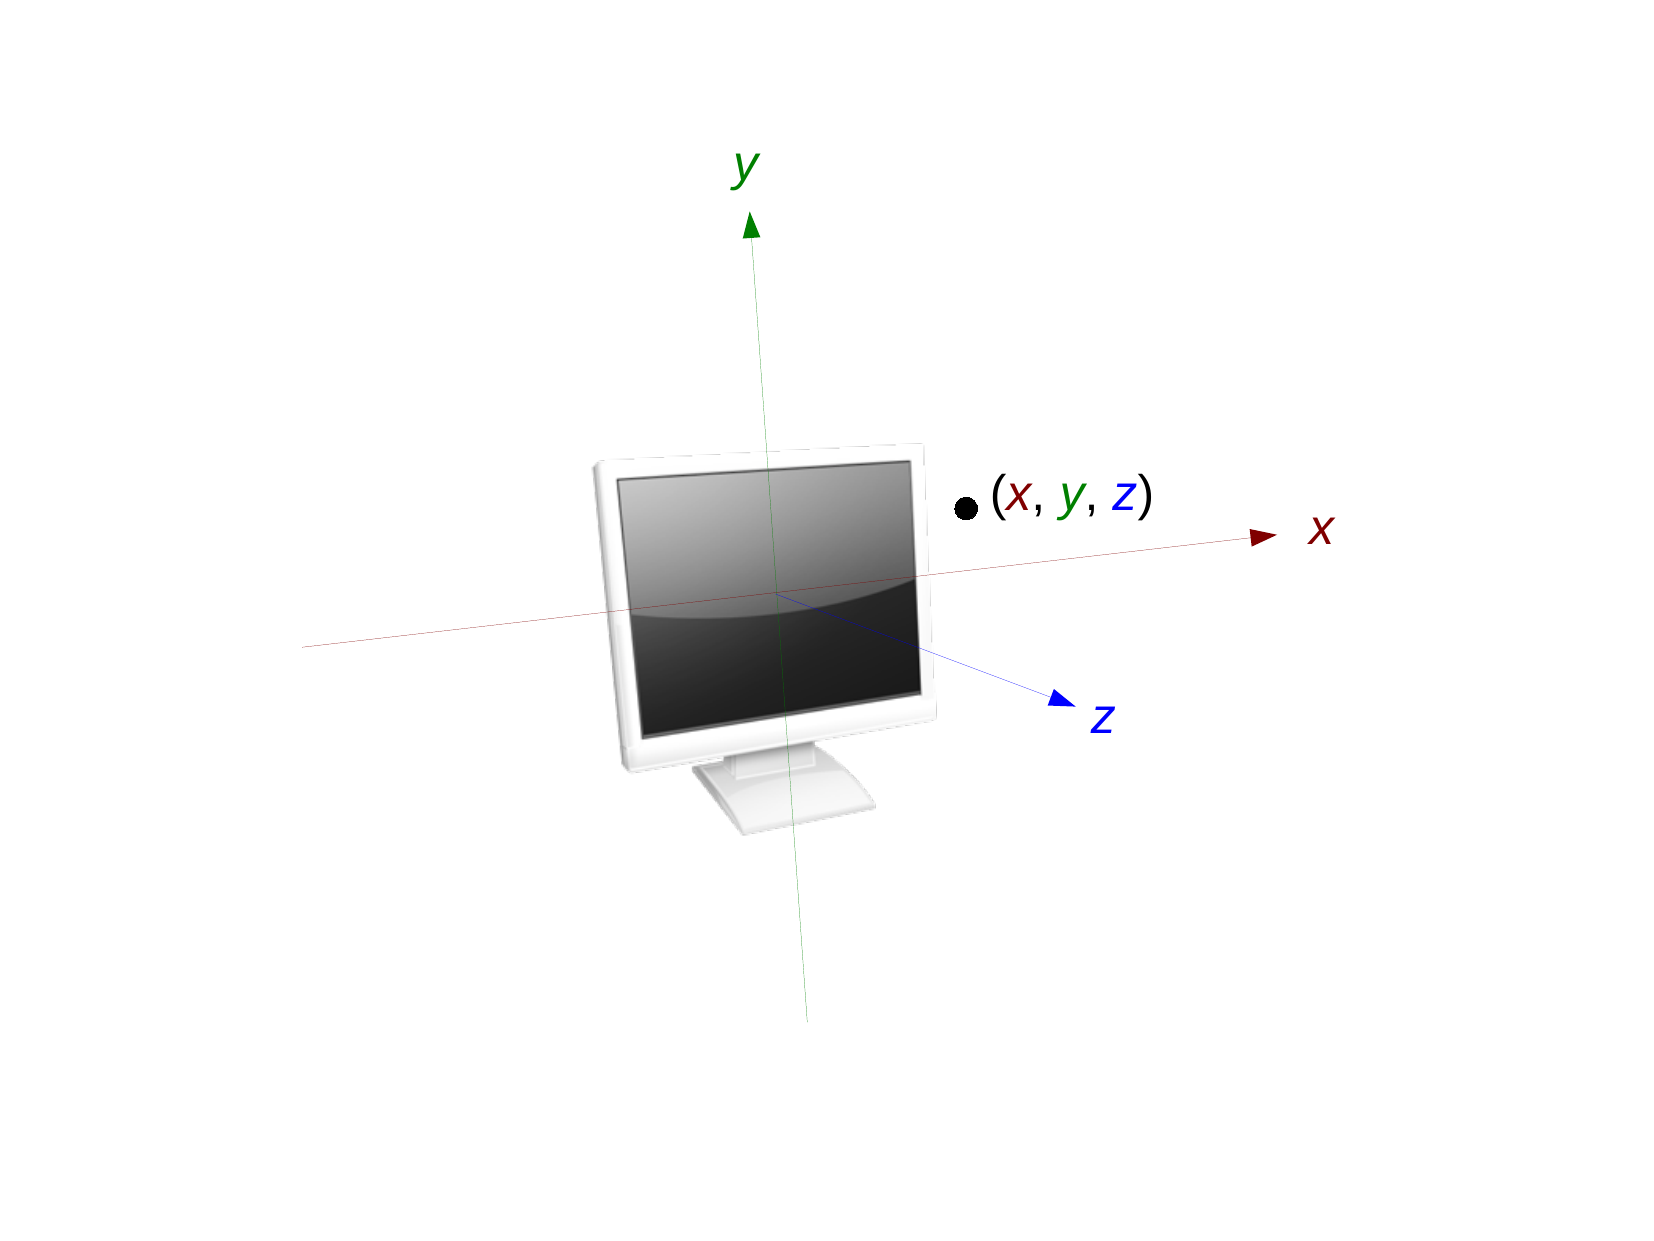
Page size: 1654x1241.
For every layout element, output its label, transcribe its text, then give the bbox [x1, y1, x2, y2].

text_box y [718, 128, 869, 199]
text_box [954, 497, 975, 520]
picture [767, 439, 965, 592]
picture [564, 593, 794, 840]
picture [564, 439, 776, 616]
text_box x [1294, 491, 1407, 562]
picture [777, 571, 965, 664]
text_box (x, y, z) [975, 457, 1276, 529]
text_box z [1076, 680, 1189, 752]
picture [778, 596, 965, 840]
